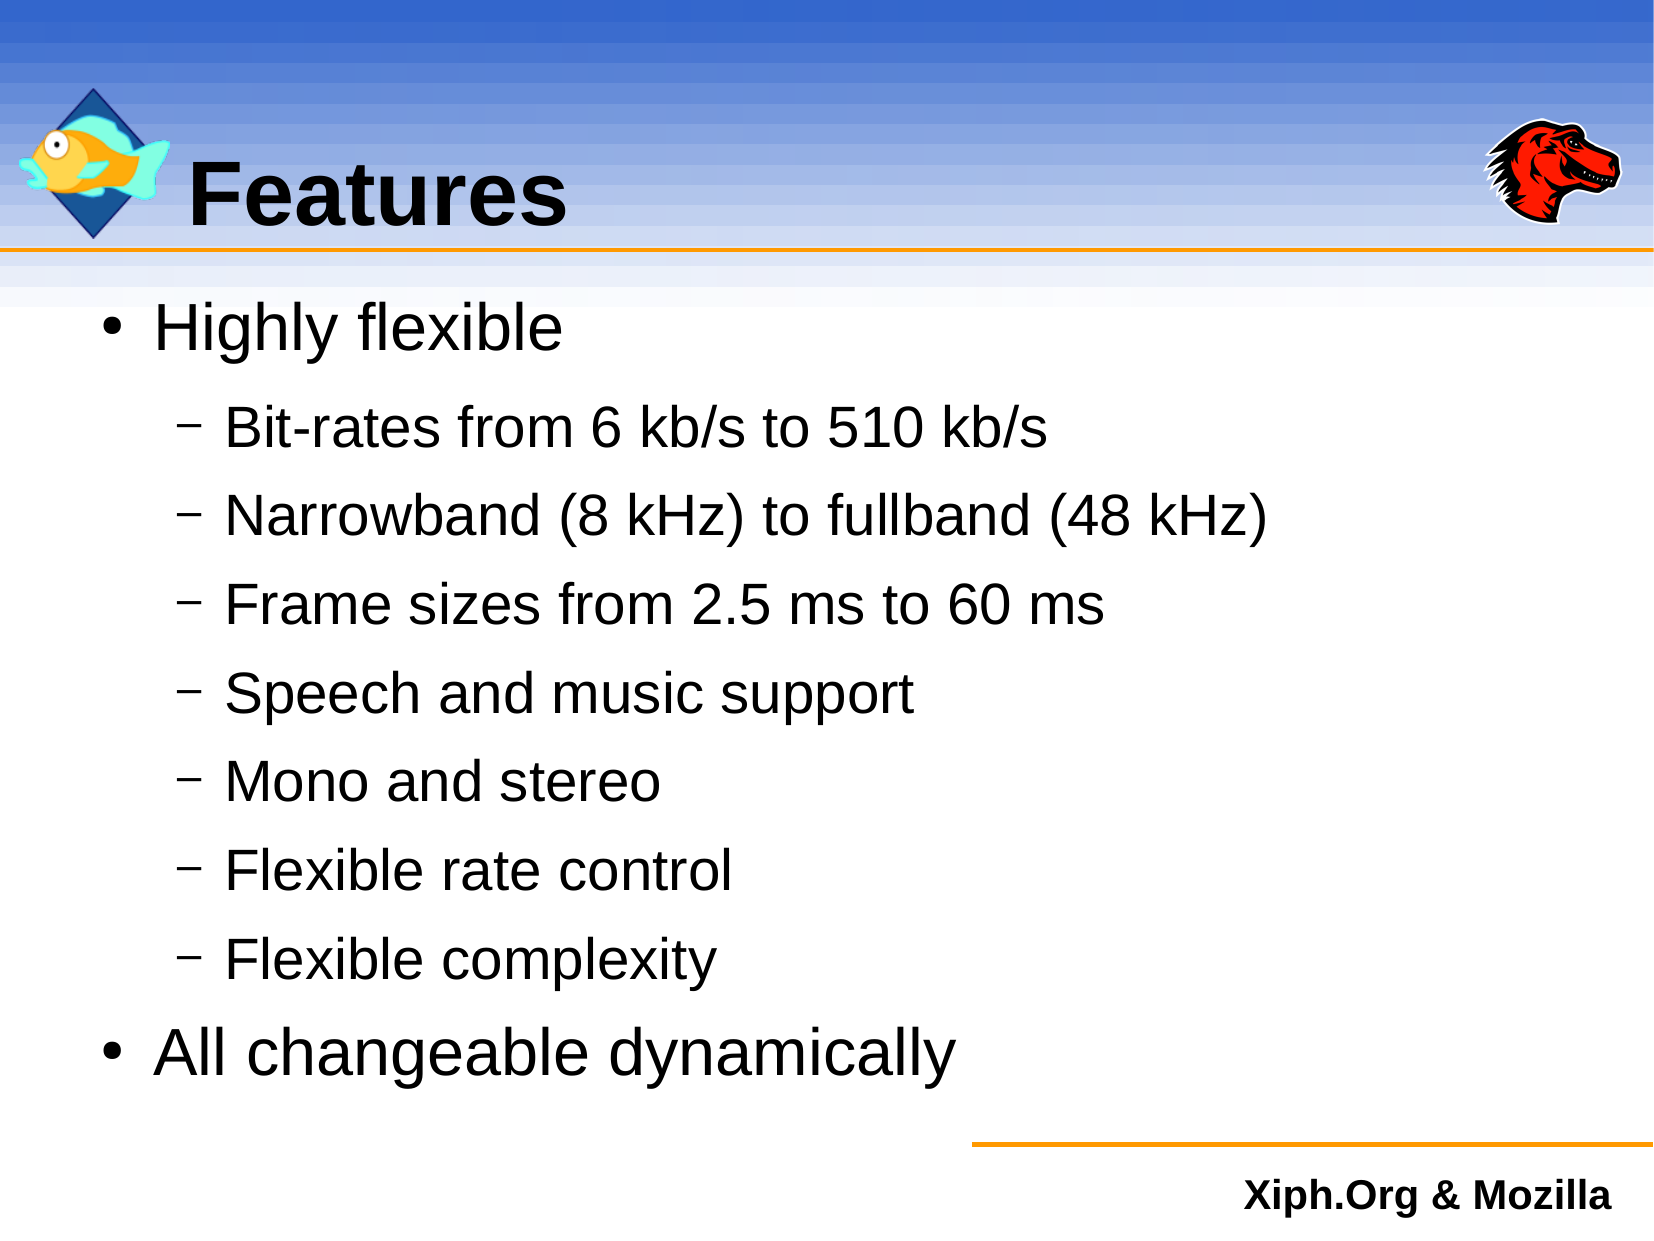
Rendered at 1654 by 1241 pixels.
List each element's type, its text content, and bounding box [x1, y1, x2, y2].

picture [0, 252, 1654, 1241]
title Features [187, 37, 1558, 245]
list Highly flexible Bit-rates from 6 kb/s to 510 kb/s Narrowband (8 kHz) to fullband (48 kHz) Frame sizes from 2.5 ms to 60 ms Speech and music support Mono and stereo Flexible rate control Flexible complexity All changeable dynamically [82, 290, 1538, 1090]
picture [0, 0, 1654, 248]
